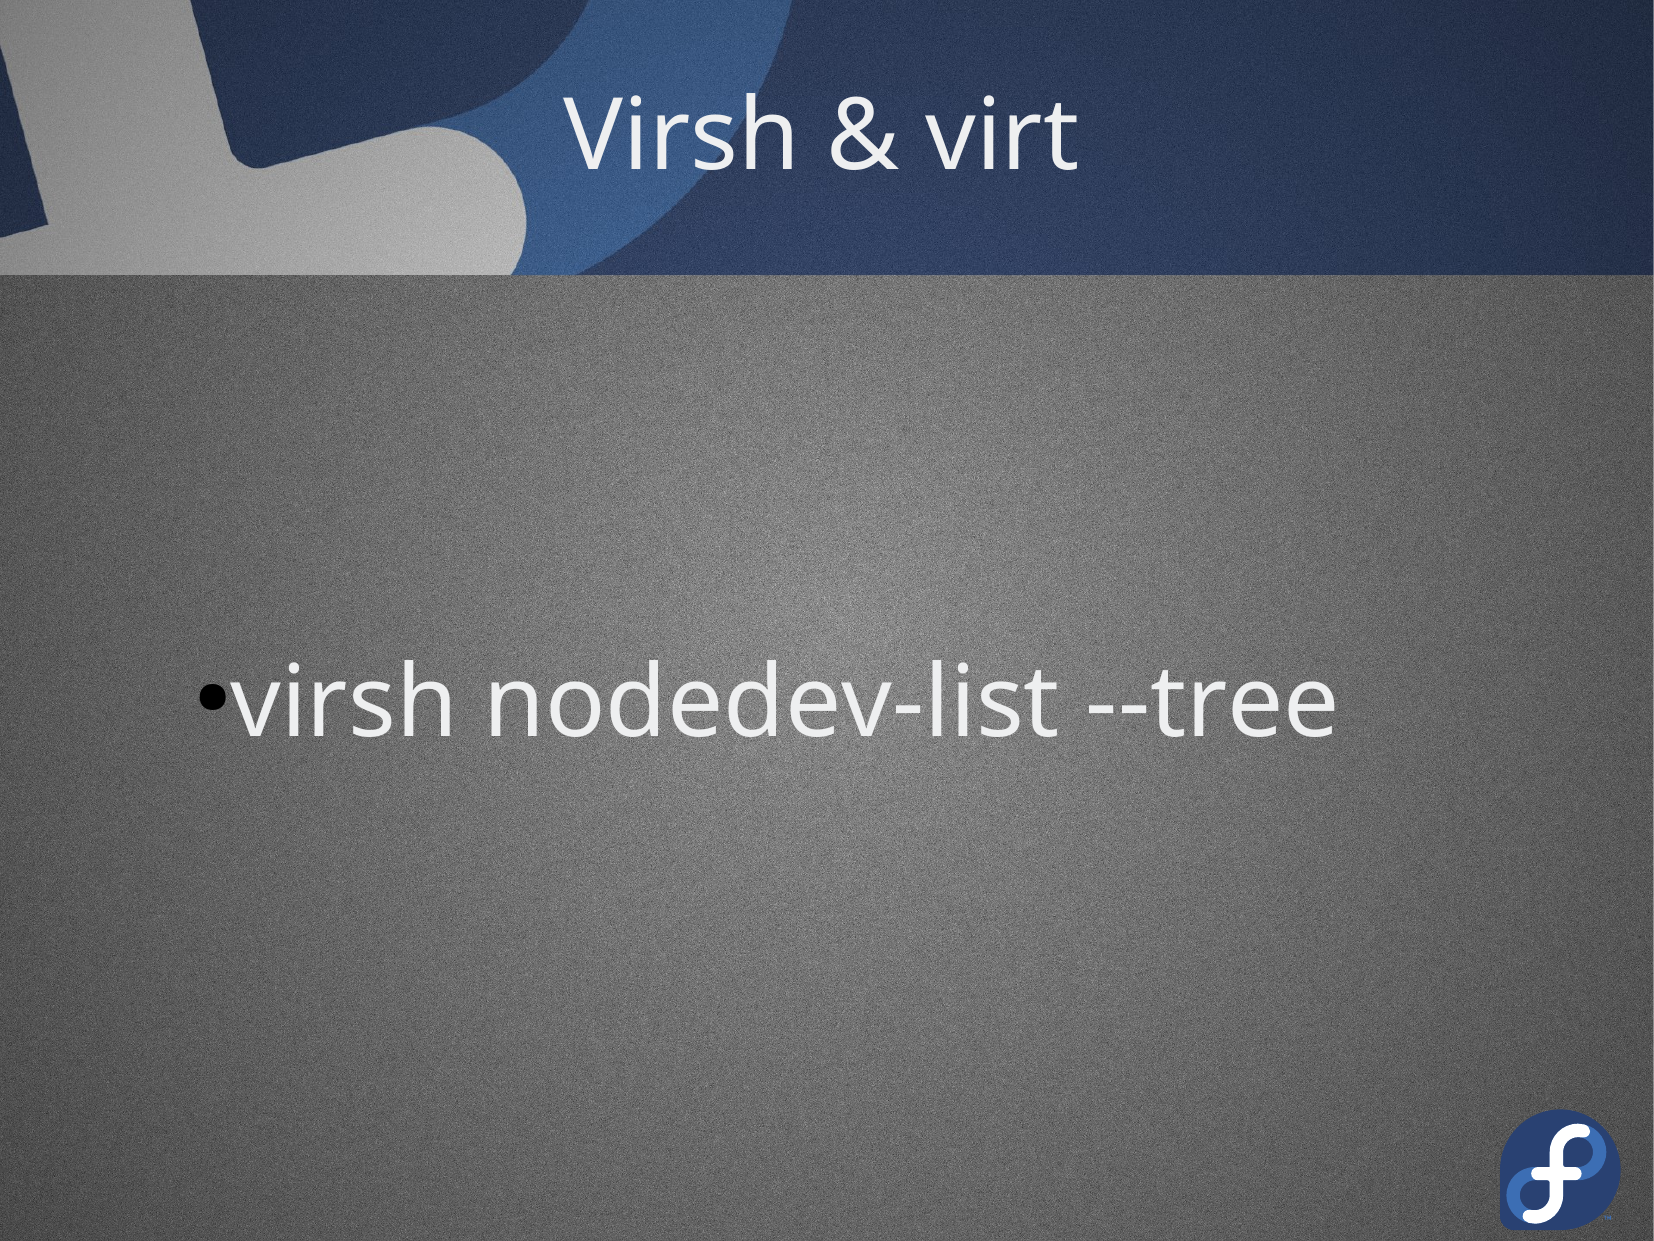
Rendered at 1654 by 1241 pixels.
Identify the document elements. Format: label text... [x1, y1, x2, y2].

picture [0, 0, 1654, 1241]
text_box Virsh & virt [83, 30, 1561, 237]
text_box virsh nodedev-list --tree [29, 285, 1507, 492]
